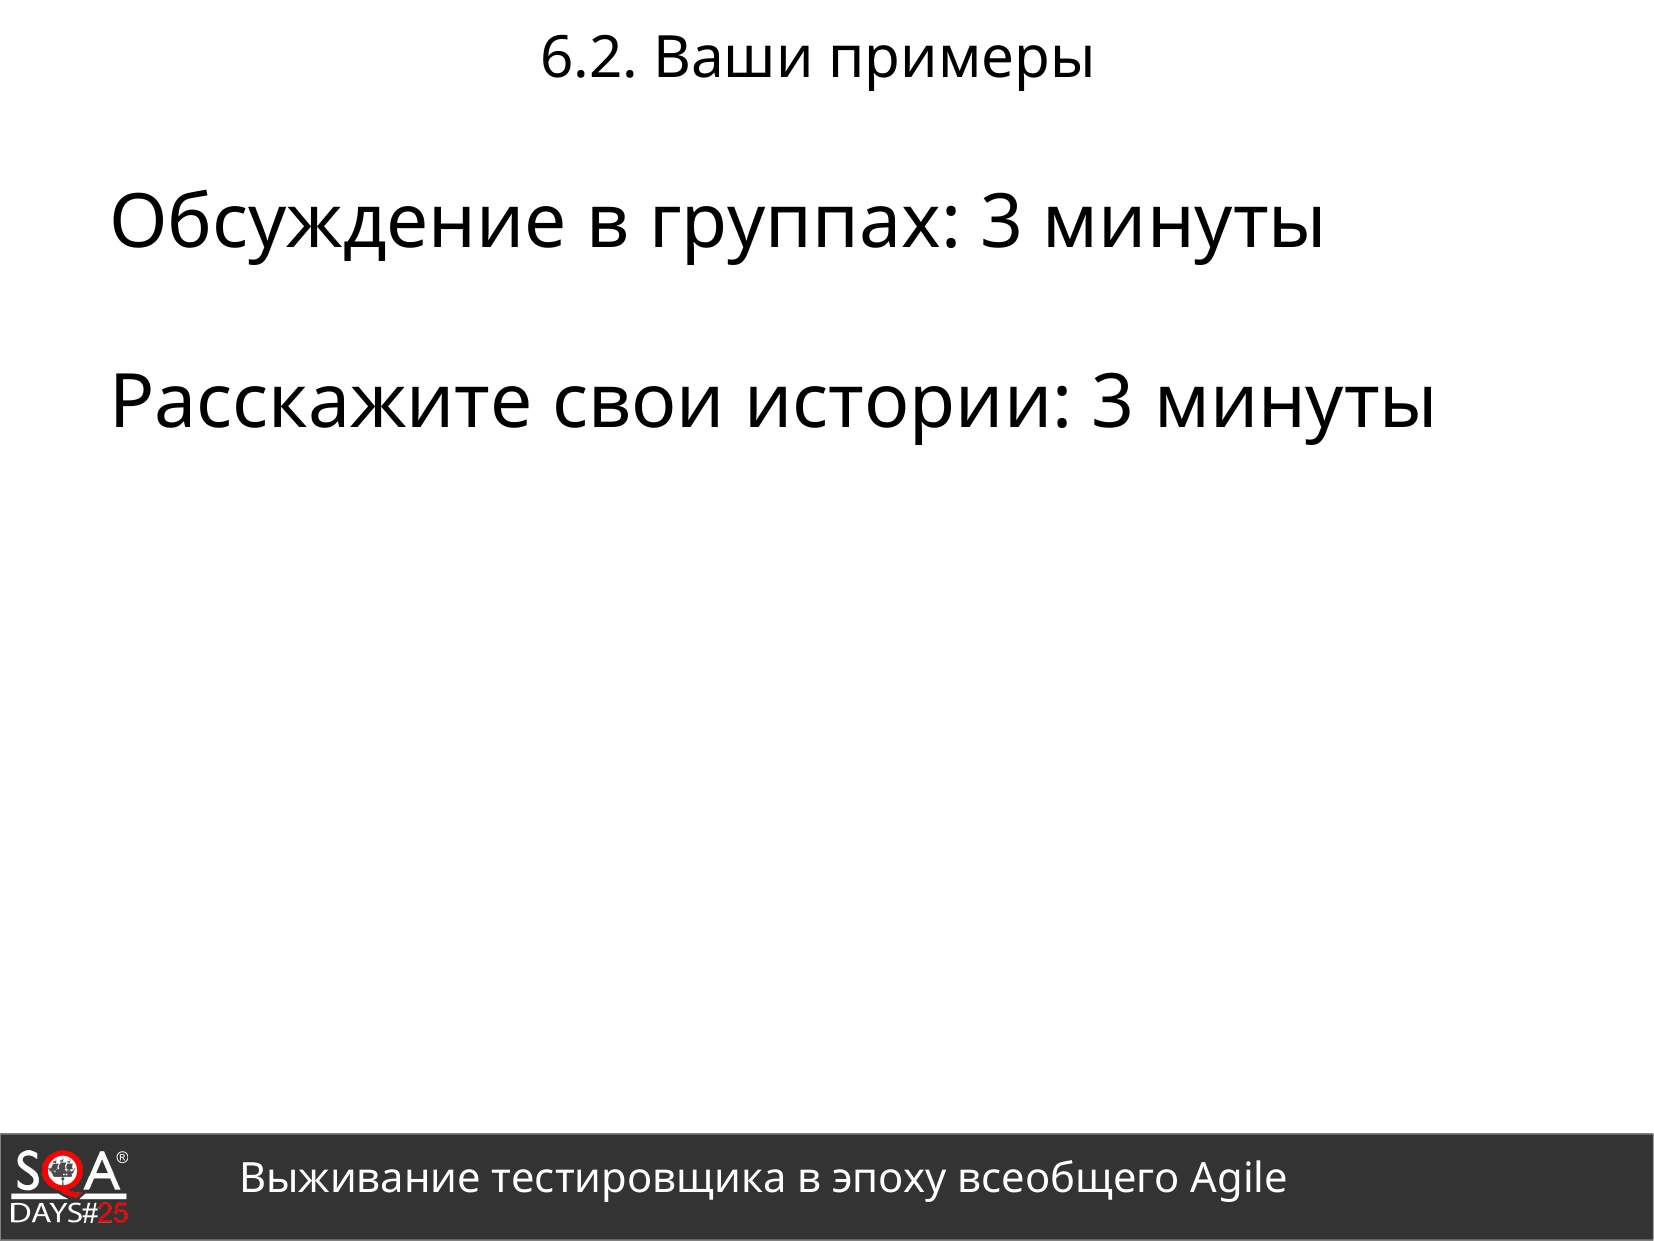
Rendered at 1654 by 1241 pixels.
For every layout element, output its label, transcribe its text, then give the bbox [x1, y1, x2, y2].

text_box 6.2. Ваши примеры [525, 11, 1128, 97]
text_box Обсуждение в группах: 3 минуты Расскажите свои истории: 3 минуты [94, 165, 1571, 451]
picture [11, 1150, 128, 1223]
text_box [0, 1133, 1654, 1241]
text_box Выживание тестировщика в эпоху всеобщего Agile [224, 1145, 1607, 1229]
